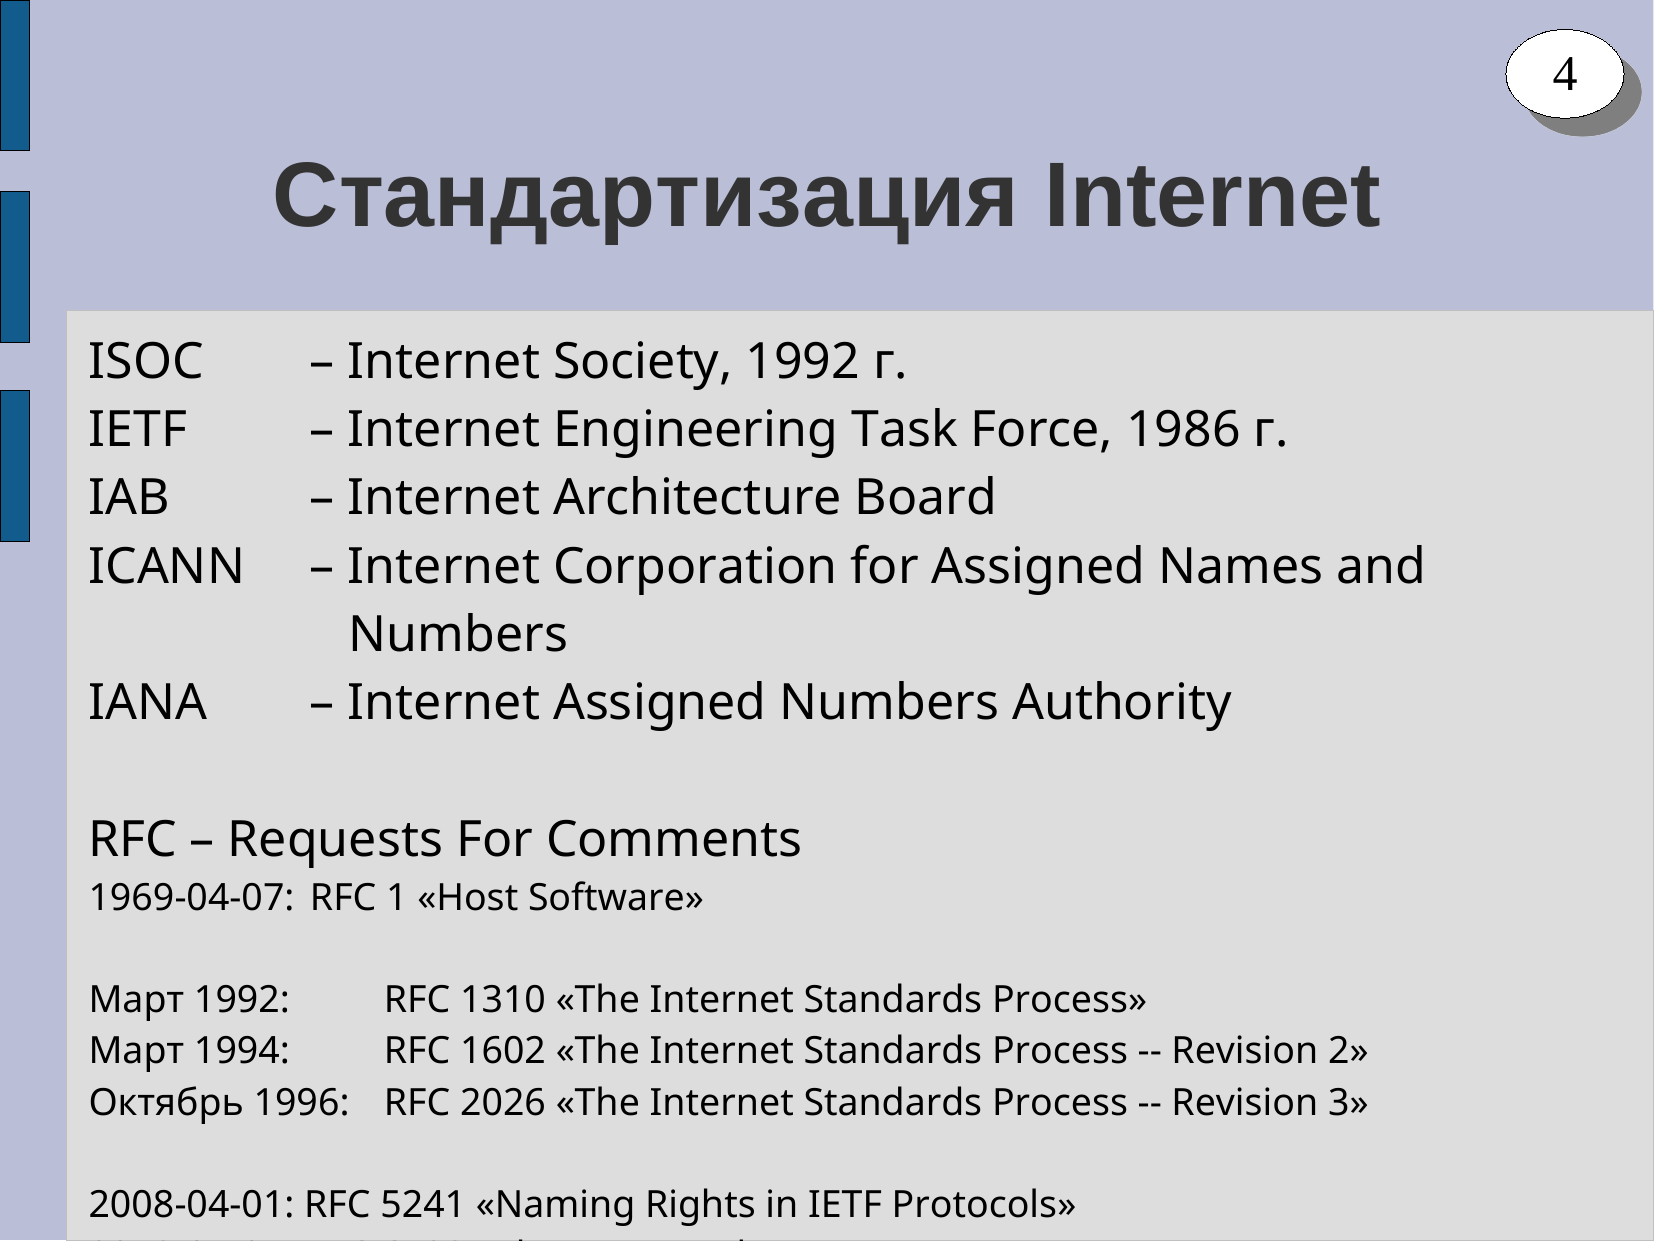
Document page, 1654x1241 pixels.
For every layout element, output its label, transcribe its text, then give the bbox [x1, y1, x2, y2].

text_box 4 [1505, 29, 1625, 119]
title Стандартизация Internet [121, 91, 1534, 299]
text_box ISOC – Internet Society, 1992 г. IETF – Internet Engineering Task Force, 1986 г. IAB – Internet Architecture Board ICANN – Internet Corporation for Assigned Names and Numbers IANA – Internet Assigned Numbers Authority RFC – Requests For Comments 1969-04-07: RFC 1 «Host Software» Март 1992: RFC 1310 «The Internet Standards Process» Март 1994: RFC 1602 «The Internet Standards Process -- Revision 2» Октябрь 1996: RFC 2026 «The Internet Standards Process -- Revision 3» 2008-04-01: RFC 5241 «Naming Rights in IETF Protocols» 2012-04-01: RFC 6592 «The NULL Packet» [88, 324, 1654, 1175]
